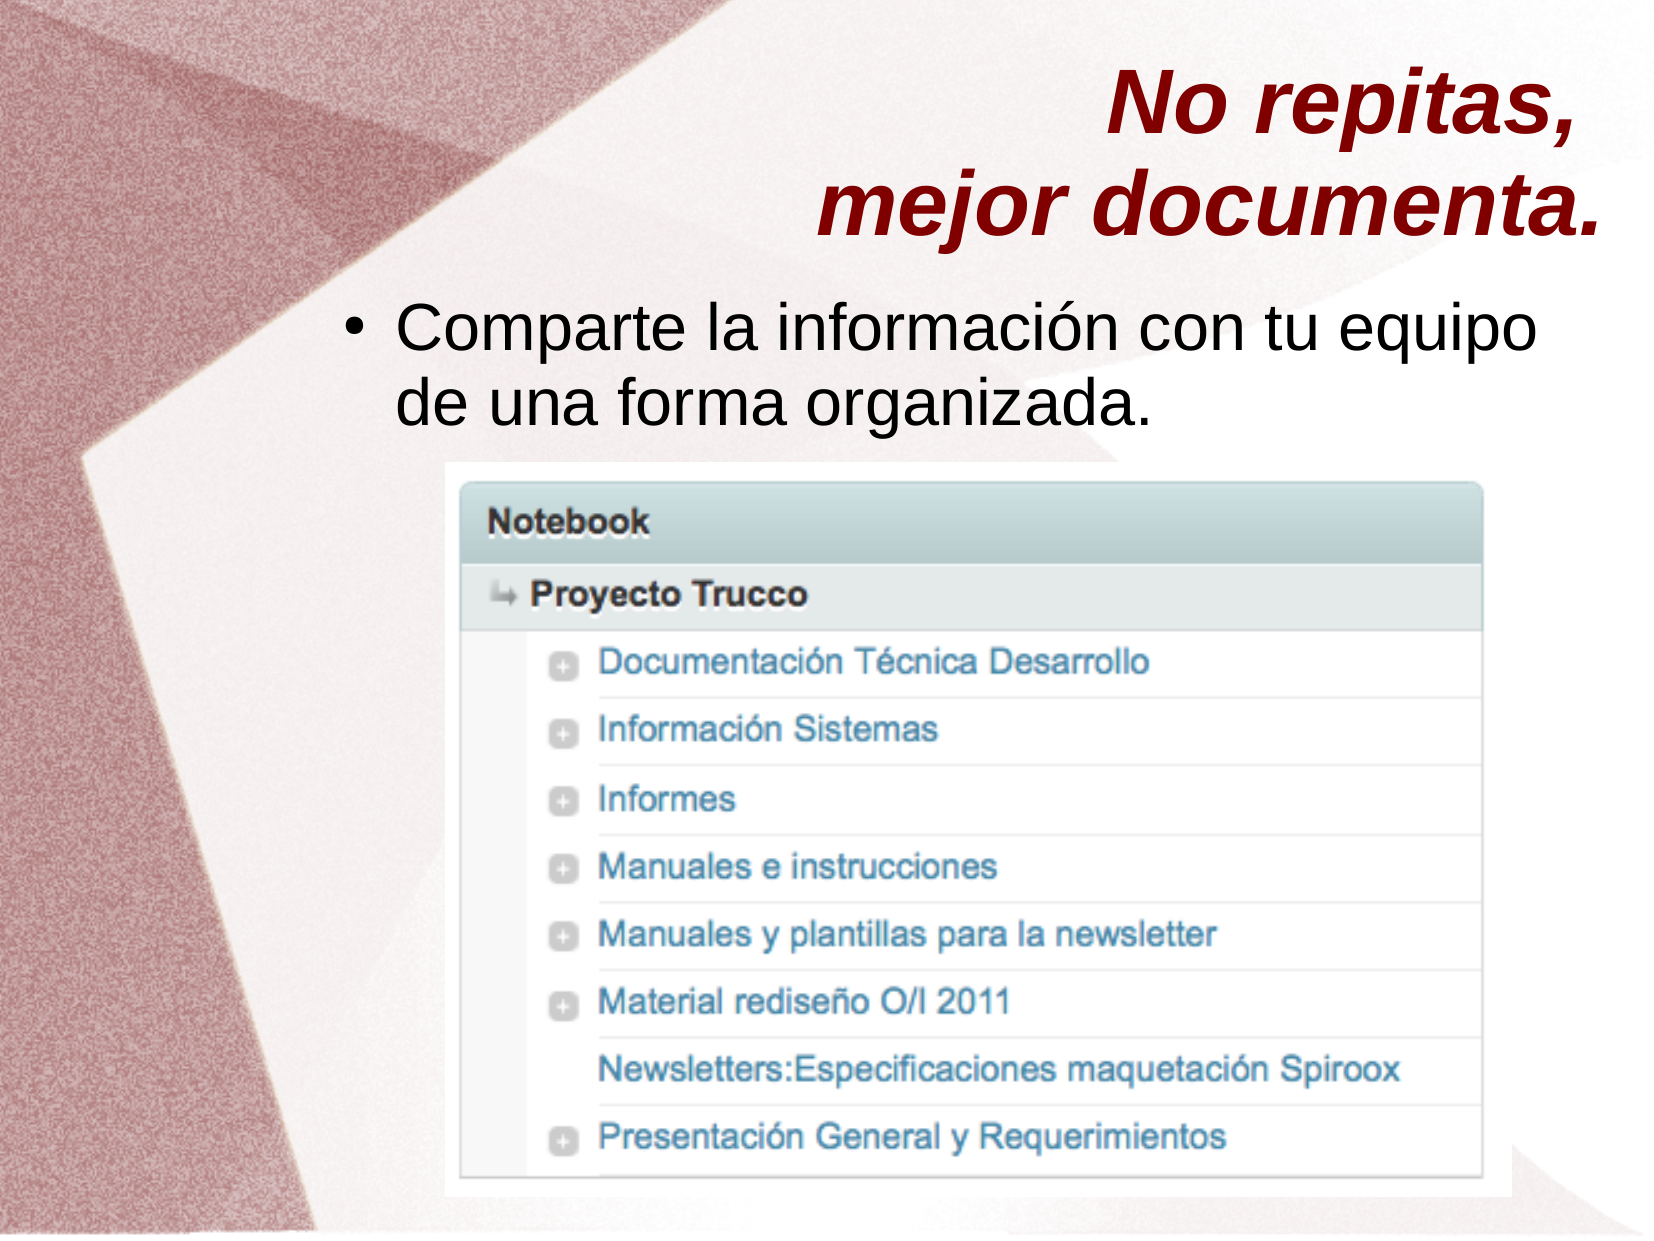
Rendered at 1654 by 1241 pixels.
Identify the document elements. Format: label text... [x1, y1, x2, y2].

picture [0, 0, 1654, 1241]
title No repitas, mejor documenta. [596, 49, 1607, 257]
list Comparte la información con tu equipo de una forma organizada. [324, 290, 1601, 1241]
picture [445, 462, 1512, 1197]
